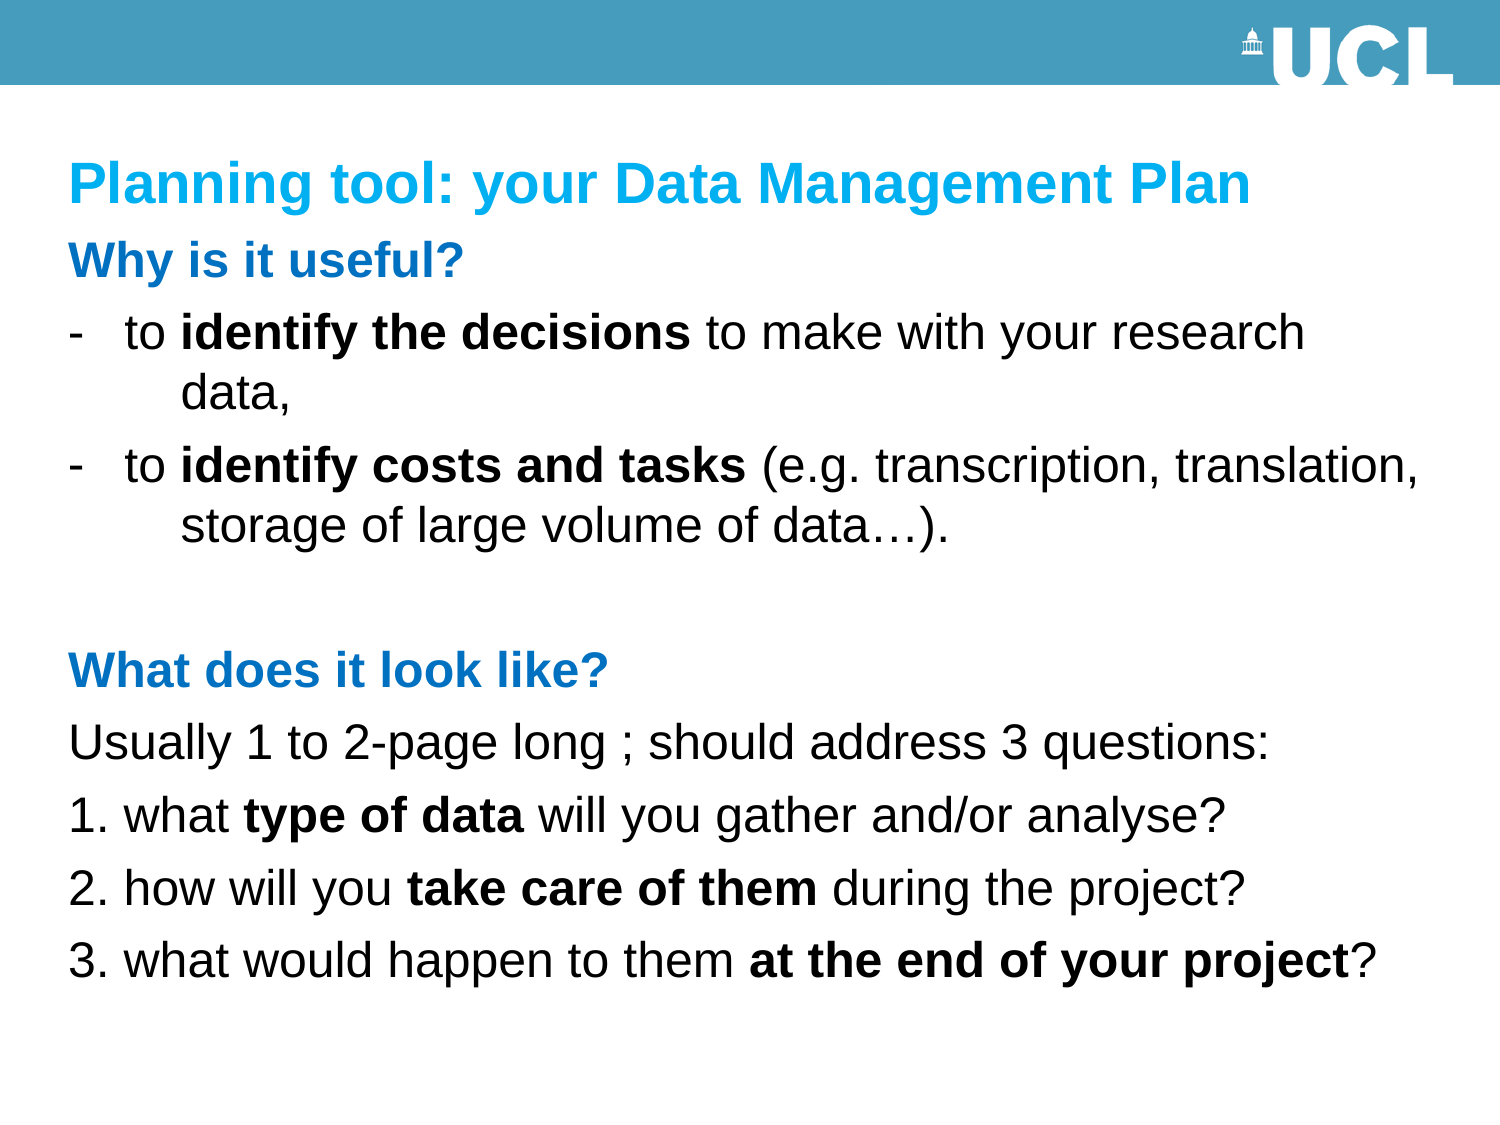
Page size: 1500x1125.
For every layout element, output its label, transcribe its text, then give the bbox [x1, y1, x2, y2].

text_box Planning tool: your Data Management Plan Why is it useful? to identify the decisions to make with your research data, to identify costs and tasks (e.g. transcription, translation, storage of large volume of data…). What does it look like? Usually 1 to 2-page long ; should address 3 questions: 1. what type of data will you gather and/or analyse? 2. how will you take care of them during the project? 3. what would happen to them at the end of your project? [53, 137, 1446, 1094]
